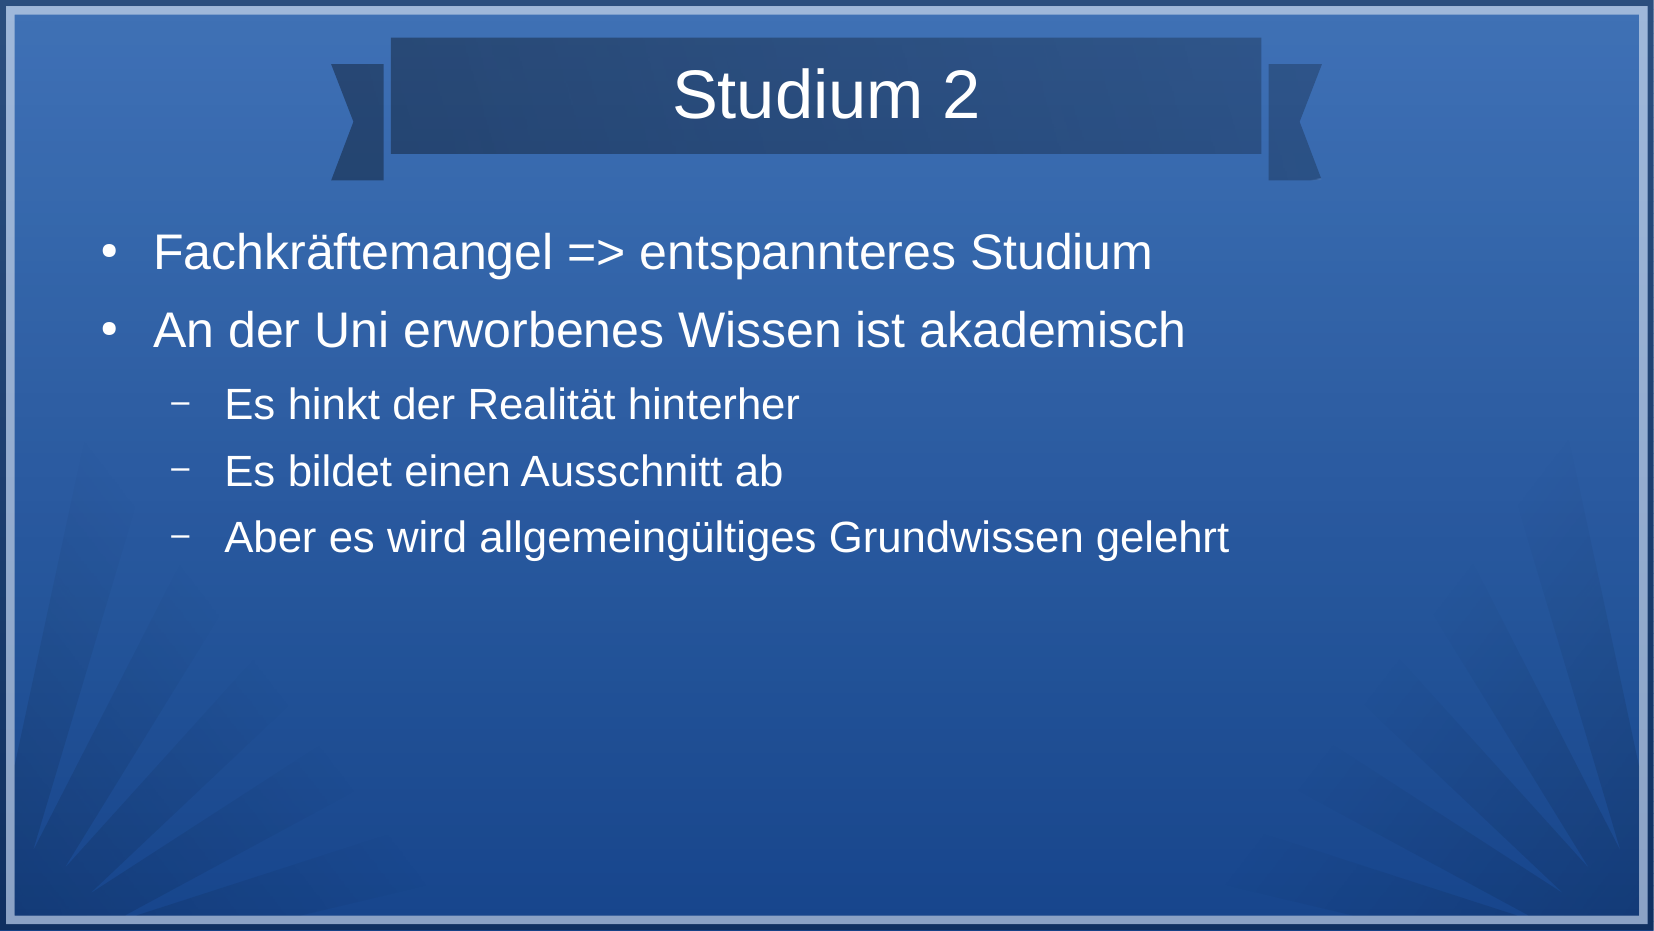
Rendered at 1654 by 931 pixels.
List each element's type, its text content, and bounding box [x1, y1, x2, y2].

list Fachkräftemangel => entspannteres Studium An der Uni erworbenes Wissen ist akademisch Es hinkt der Realität hinterher Es bildet einen Ausschnitt ab Aber es wird allgemeingültiges Grundwissen gelehrt [82, 224, 1571, 848]
title Studium 2 [389, 35, 1264, 154]
